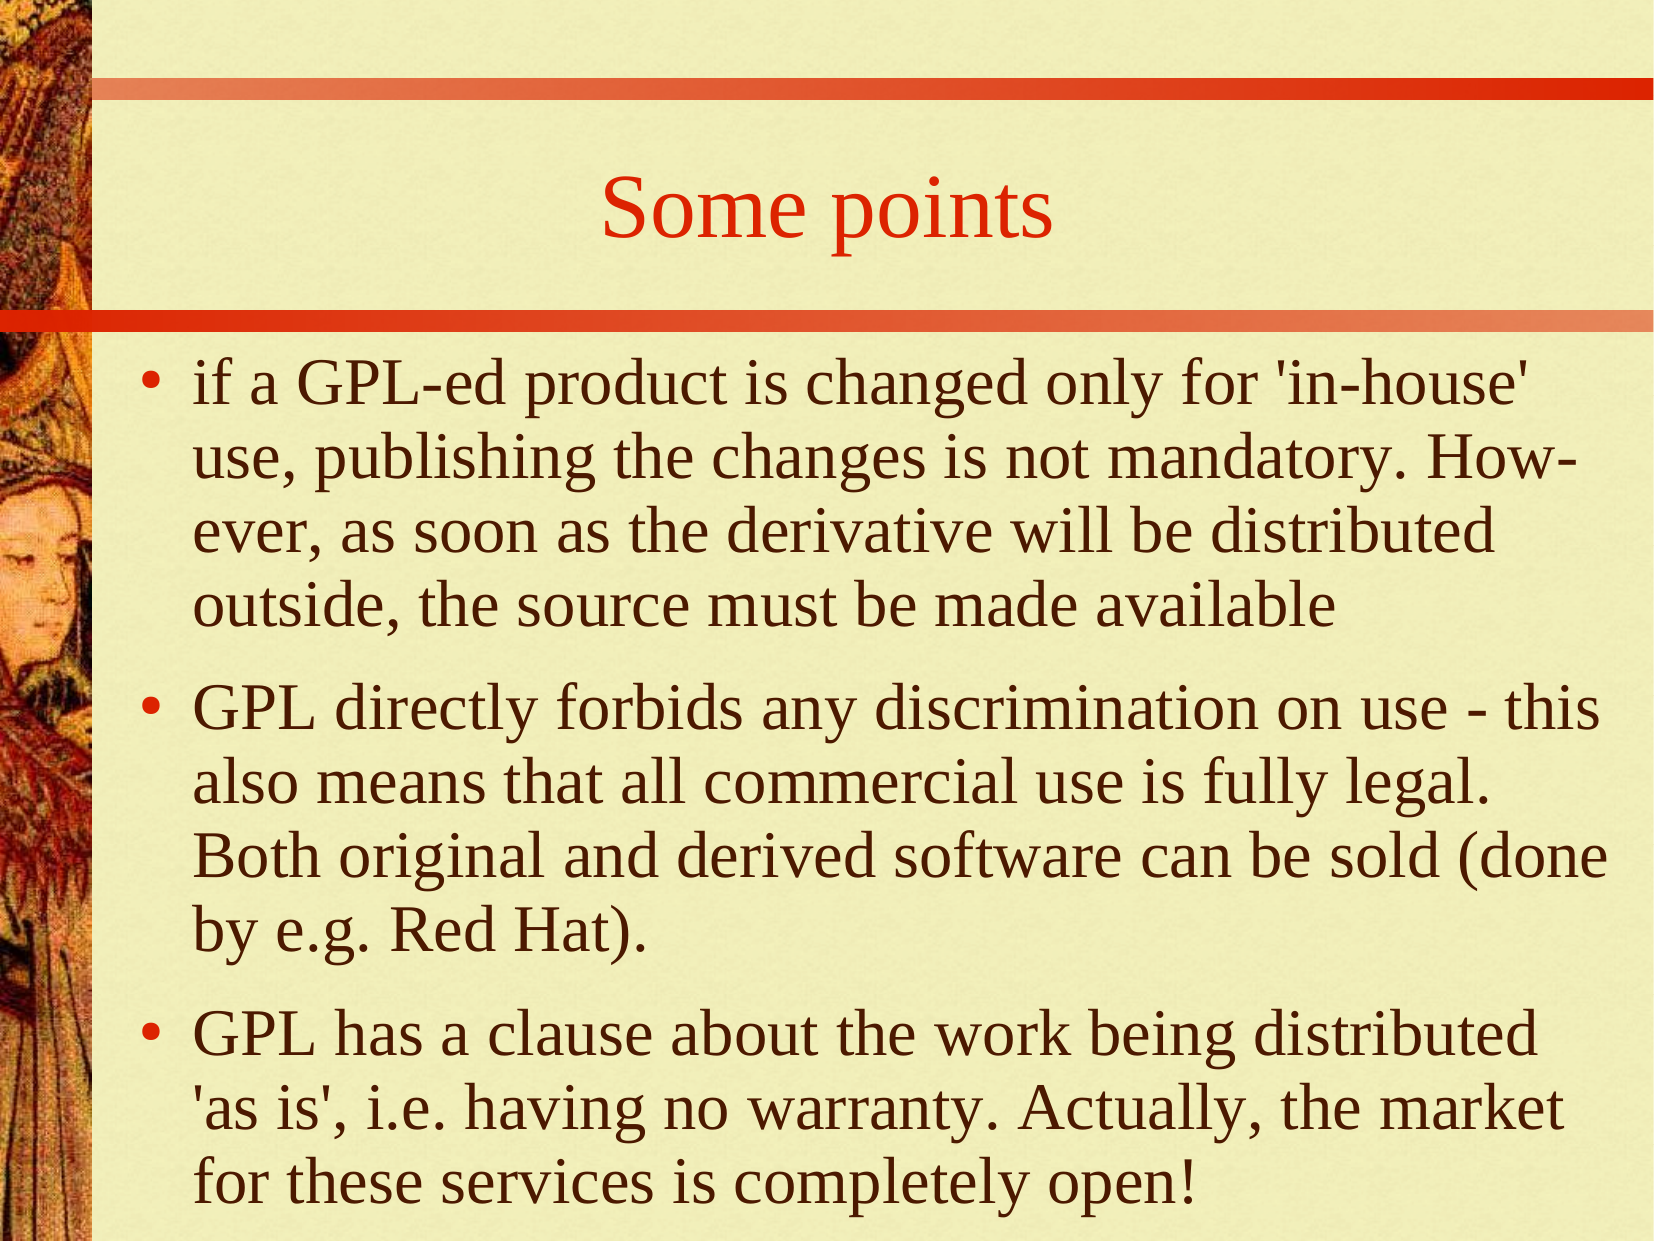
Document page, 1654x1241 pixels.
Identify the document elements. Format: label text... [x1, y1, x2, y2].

list if a GPL-ed product is changed only for 'in-house' use, publishing the changes is not mandatory. How-ever, as soon as the derivative will be distributed outside, the source must be made available GPL directly forbids any discrimination on use - this also means that all commercial use is fully legal. Both original and derived software can be sold (done by e.g. Red Hat). GPL has a clause about the work being distributed 'as is', i.e. having no warranty. Actually, the market for these services is completely open! [121, 344, 1625, 1219]
title Some points [121, 102, 1534, 311]
picture [0, 0, 1654, 310]
picture [0, 332, 1654, 1241]
